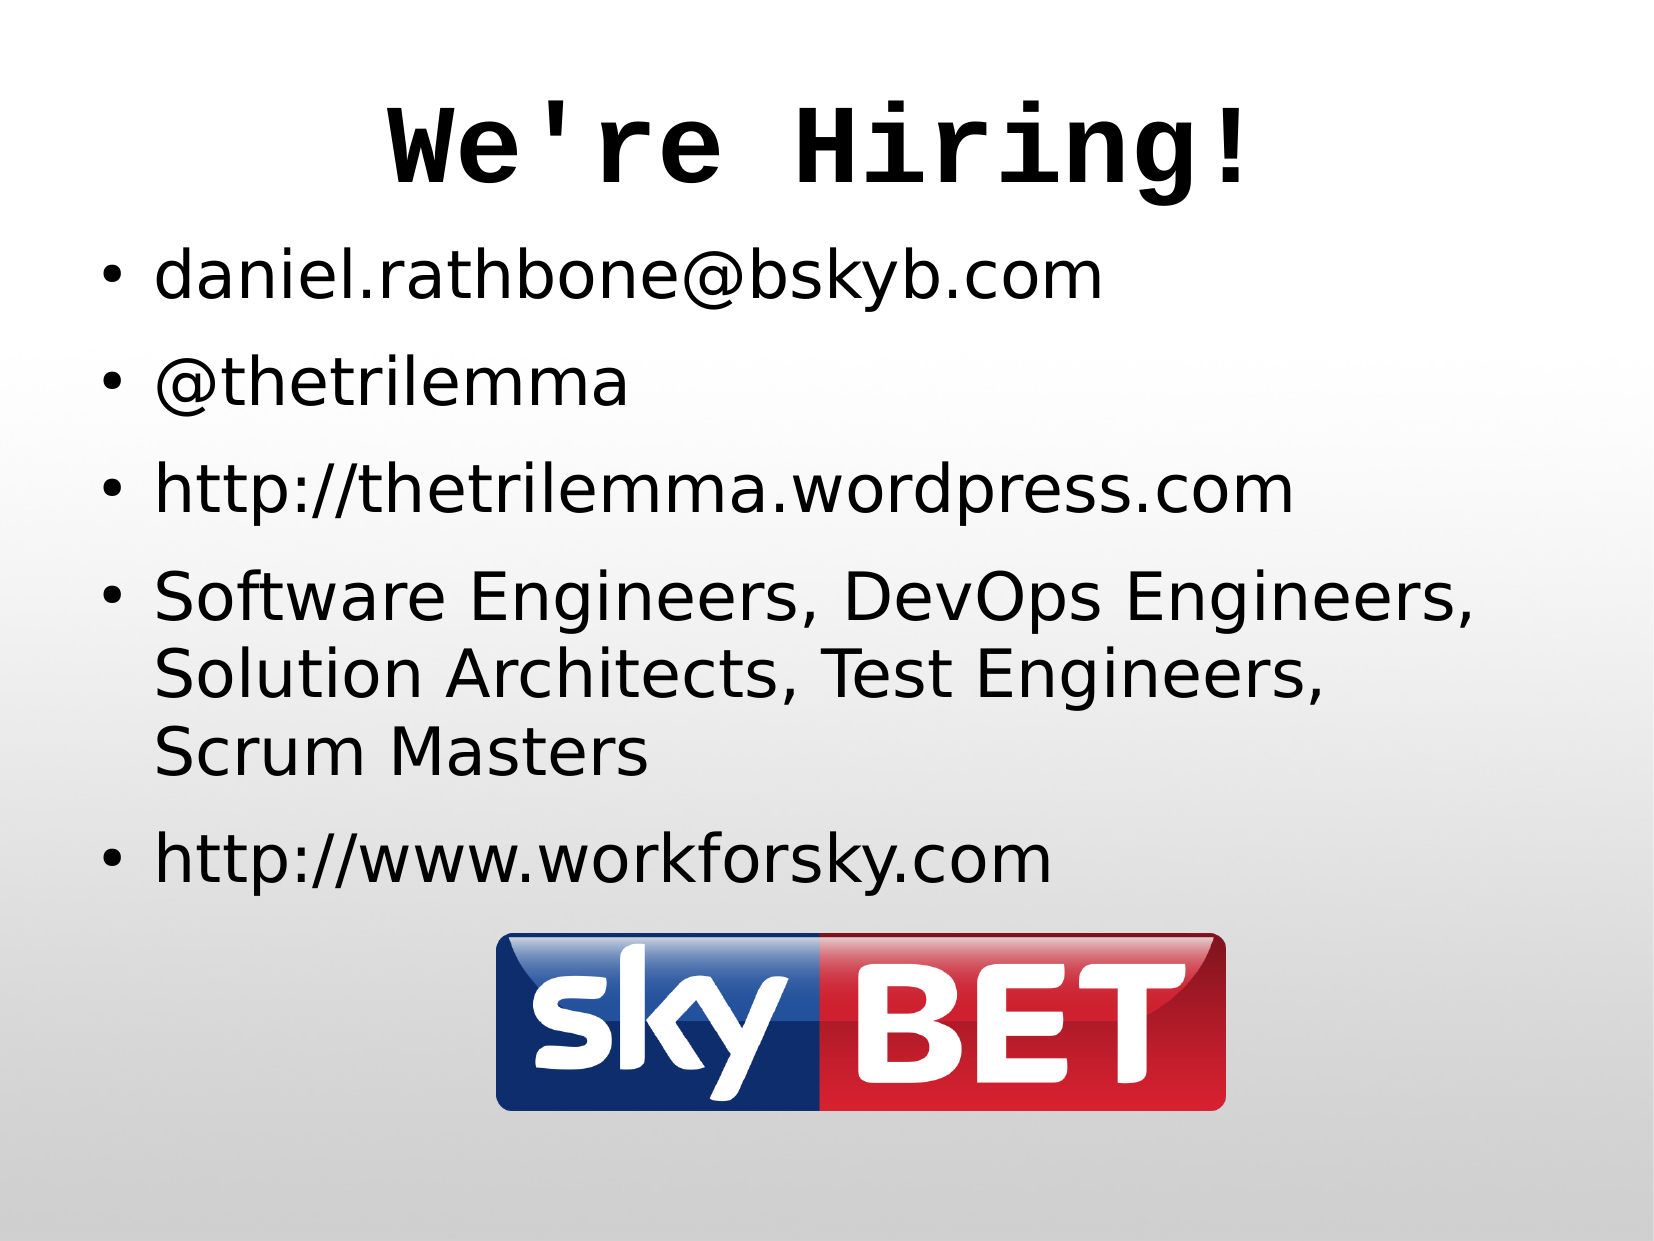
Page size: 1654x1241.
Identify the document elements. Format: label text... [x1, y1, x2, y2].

picture [0, 0, 1654, 1241]
title We're Hiring! [82, 49, 1571, 257]
list daniel.rathbone@bskyb.com @thetrilemma http://thetrilemma.wordpress.com Software Engineers, DevOps Engineers, Solution Architects, Test Engineers, Scrum Masters http://www.workforsky.com [82, 236, 1560, 934]
